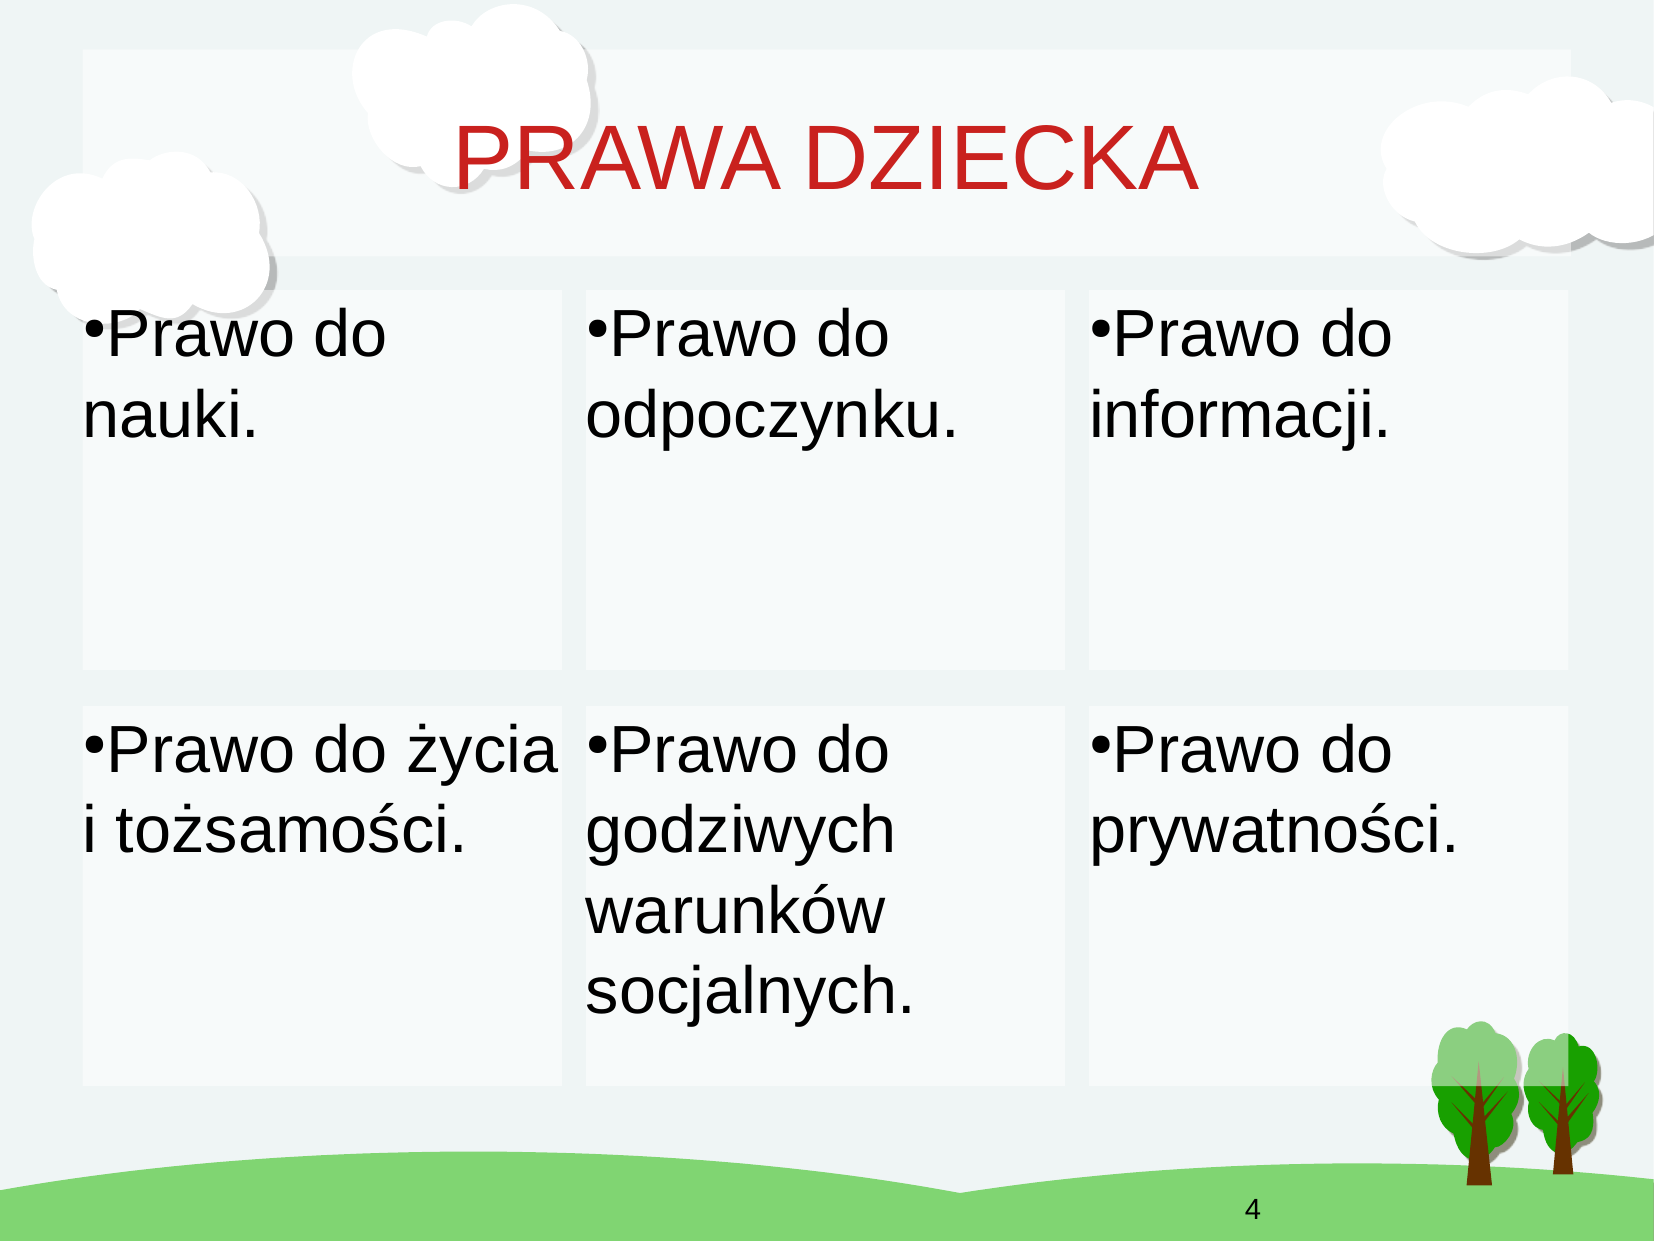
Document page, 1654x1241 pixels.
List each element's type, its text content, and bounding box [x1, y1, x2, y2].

title PRAWA DZIECKA [82, 49, 1571, 257]
list Prawo do godziwych warunków socjalnych. [585, 706, 1066, 1087]
list Prawo do nauki. [82, 290, 562, 671]
text_box [1244, 1190, 1630, 1241]
list Prawo do informacji. [1089, 290, 1569, 671]
list Prawo do prywatności. [1089, 706, 1569, 1087]
list Prawo do życia i tożsamości. [82, 706, 562, 1087]
list Prawo do odpoczynku. [585, 290, 1066, 671]
